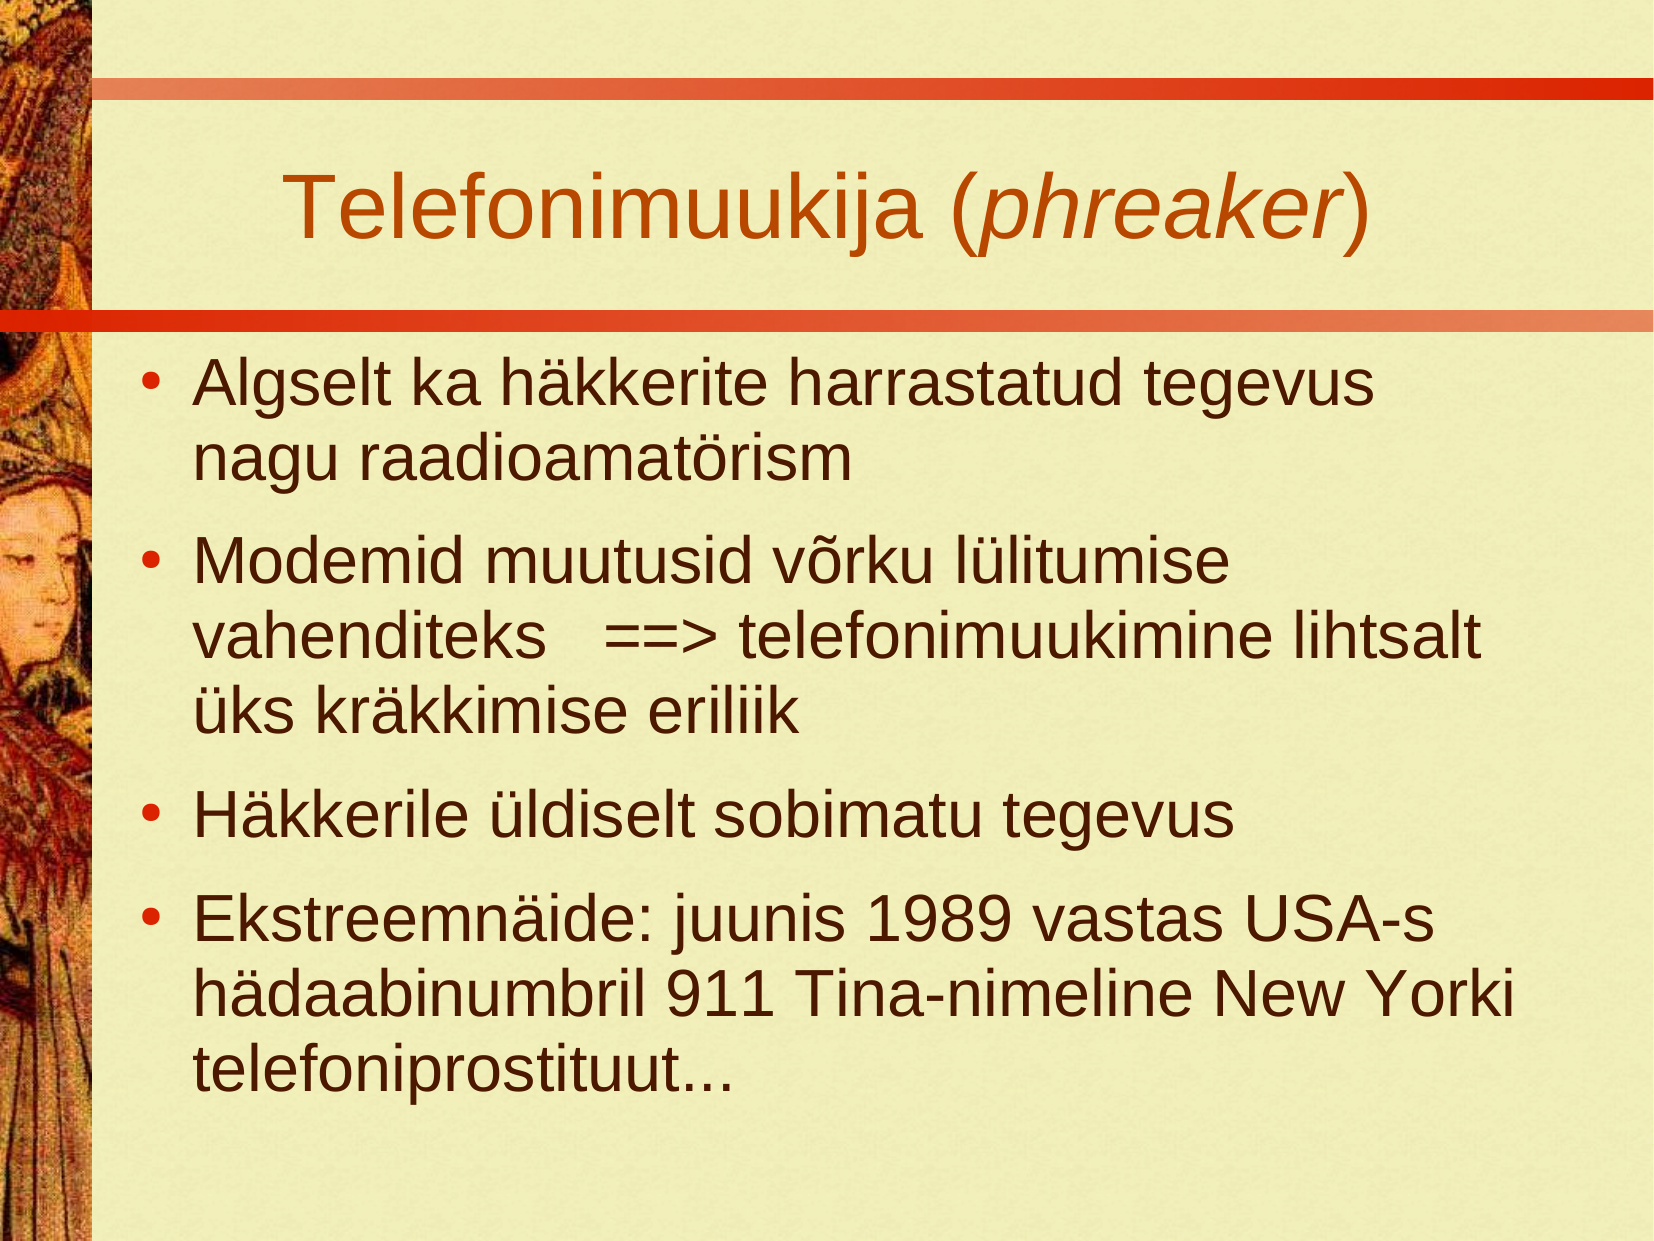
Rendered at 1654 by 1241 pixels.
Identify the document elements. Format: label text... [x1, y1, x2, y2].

title Telefonimuukija (phreaker) [121, 102, 1534, 311]
list Algselt ka häkkerite harrastatud tegevus nagu raadioamatörism Modemid muutusid võrku lülitumise vahenditeks ==> telefonimuukimine lihtsalt üks kräkkimise eriliik Häkkerile üldiselt sobimatu tegevus Ekstreemnäide: juunis 1989 vastas USA-s hädaabinumbril 911 Tina-nimeline New Yorki telefoniprostituut... [121, 344, 1534, 1127]
picture [0, 332, 1654, 1241]
picture [0, 0, 1654, 310]
